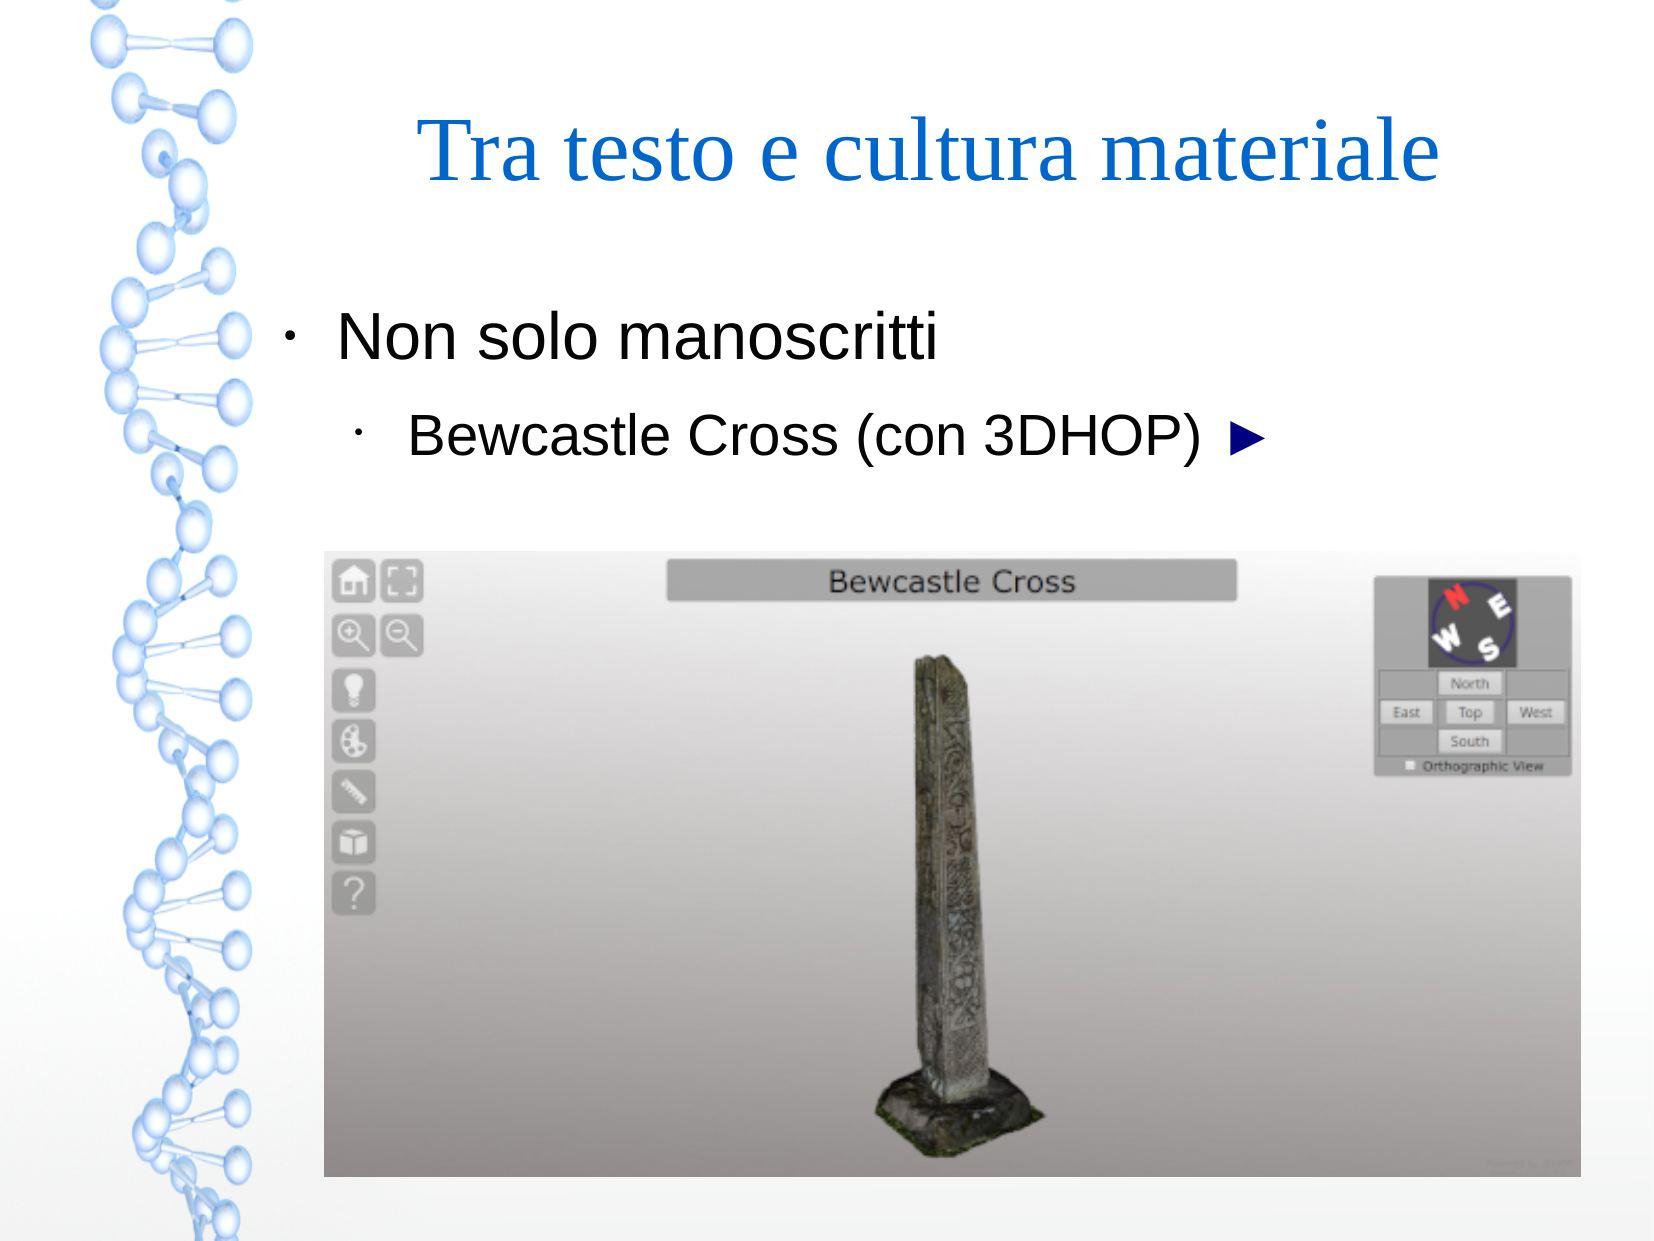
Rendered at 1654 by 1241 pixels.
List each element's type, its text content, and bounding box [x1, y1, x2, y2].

title Tra testo e cultura materiale [265, 47, 1595, 253]
list Non solo manoscritti Bewcastle Cross (con 3DHOP) ► [265, 299, 1595, 1019]
picture [0, 0, 1654, 1241]
